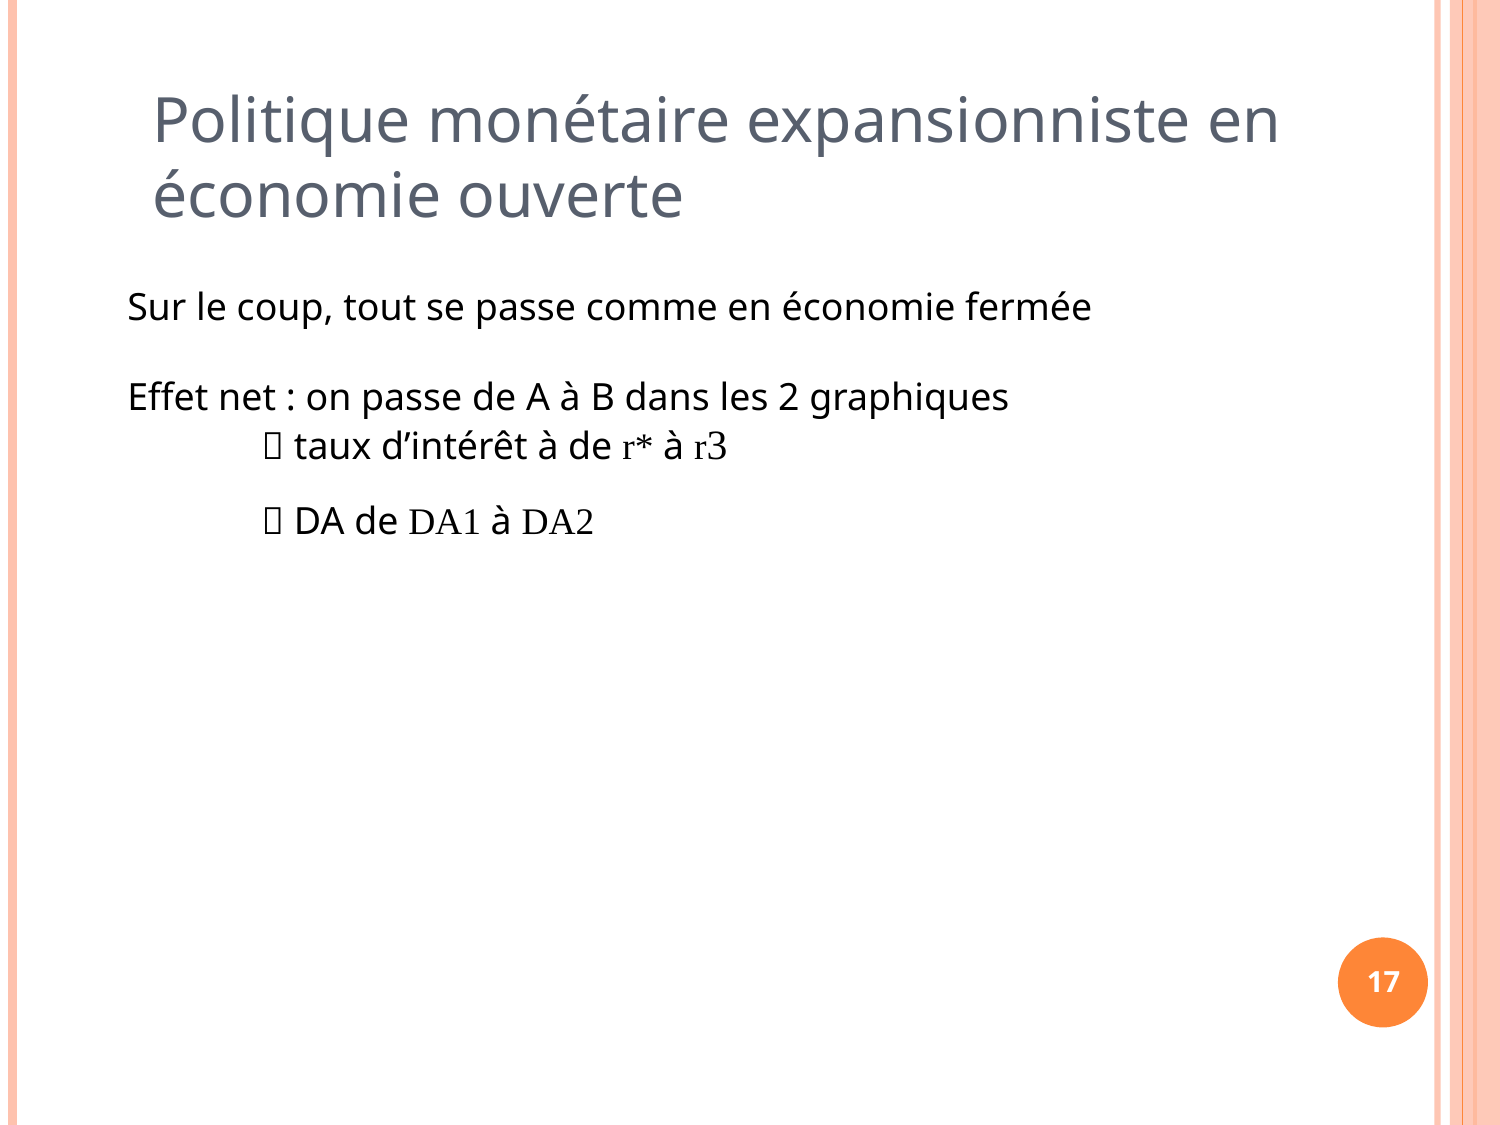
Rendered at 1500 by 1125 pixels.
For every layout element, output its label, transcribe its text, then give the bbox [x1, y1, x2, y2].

list Sur le coup, tout se passe comme en économie fermée Effet net : on passe de A à B dans les 2 graphiques  taux d’intérêt à de r* à r3  DA de DA1 à DA2 [112, 275, 1388, 1000]
slide_number <numéro> [1333, 940, 1434, 1027]
title Politique monétaire expansionniste en économie ouverte [137, 37, 1338, 238]
